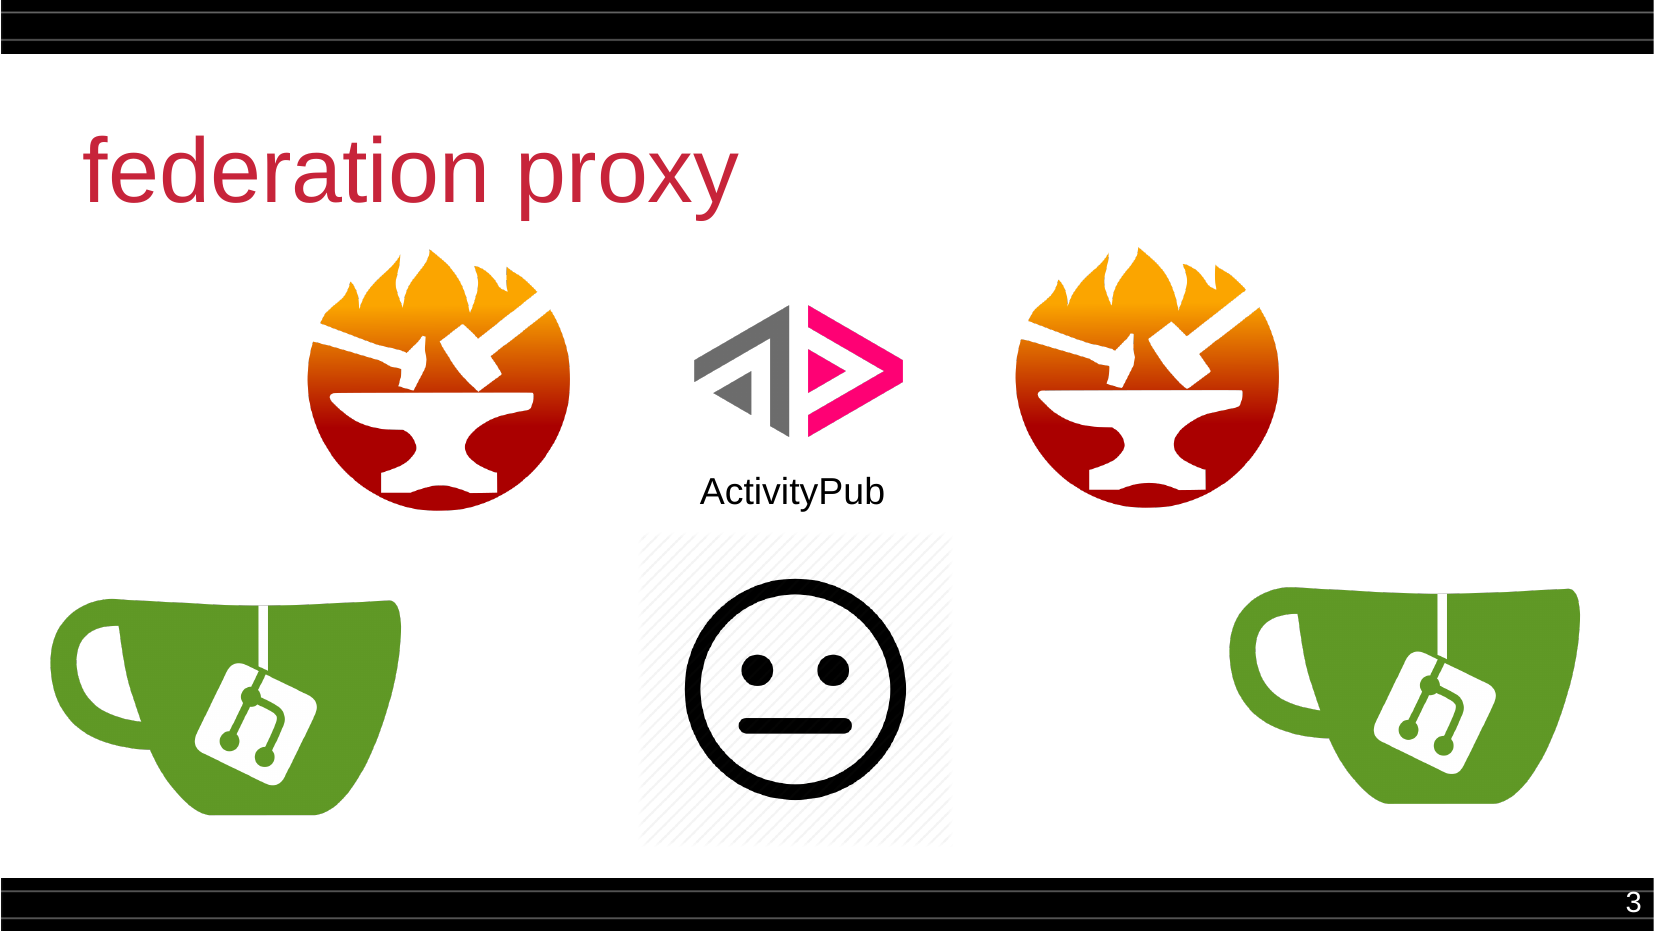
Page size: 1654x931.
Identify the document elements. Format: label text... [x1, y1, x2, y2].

picture [673, 245, 924, 497]
picture [307, 247, 570, 511]
picture [1, 0, 1654, 54]
picture [1015, 245, 1583, 865]
picture [1, 878, 1654, 931]
picture [637, 531, 953, 847]
title federation proxy [82, 92, 1571, 249]
text_box ActivityPub [685, 462, 900, 520]
picture [47, 519, 404, 877]
